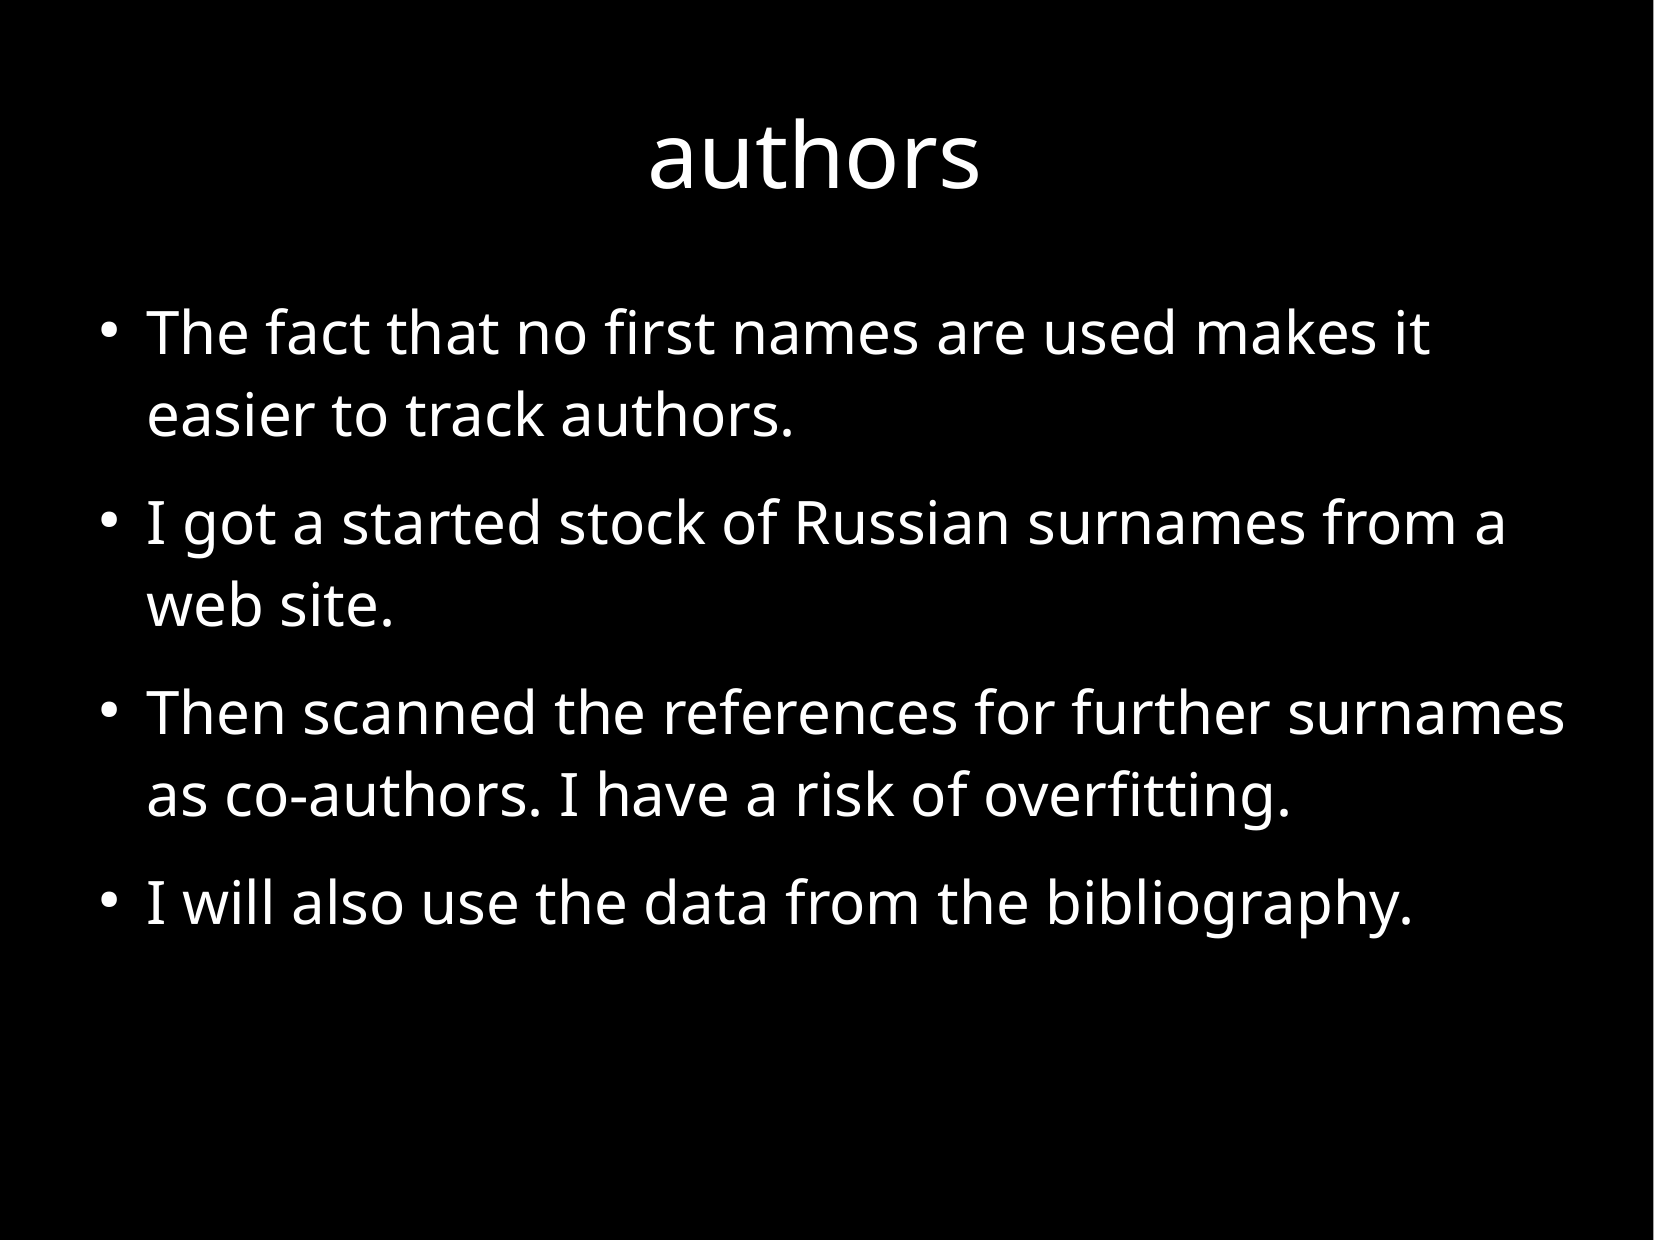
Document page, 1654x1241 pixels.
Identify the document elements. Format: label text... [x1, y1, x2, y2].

list The fact that no first names are used makes it easier to track authors. I got a started stock of Russian surnames from a web site. Then scanned the references for further surnames as co-authors. I have a risk of overfitting. I will also use the data from the bibliography. [82, 290, 1571, 1010]
title authors [82, 49, 1571, 257]
